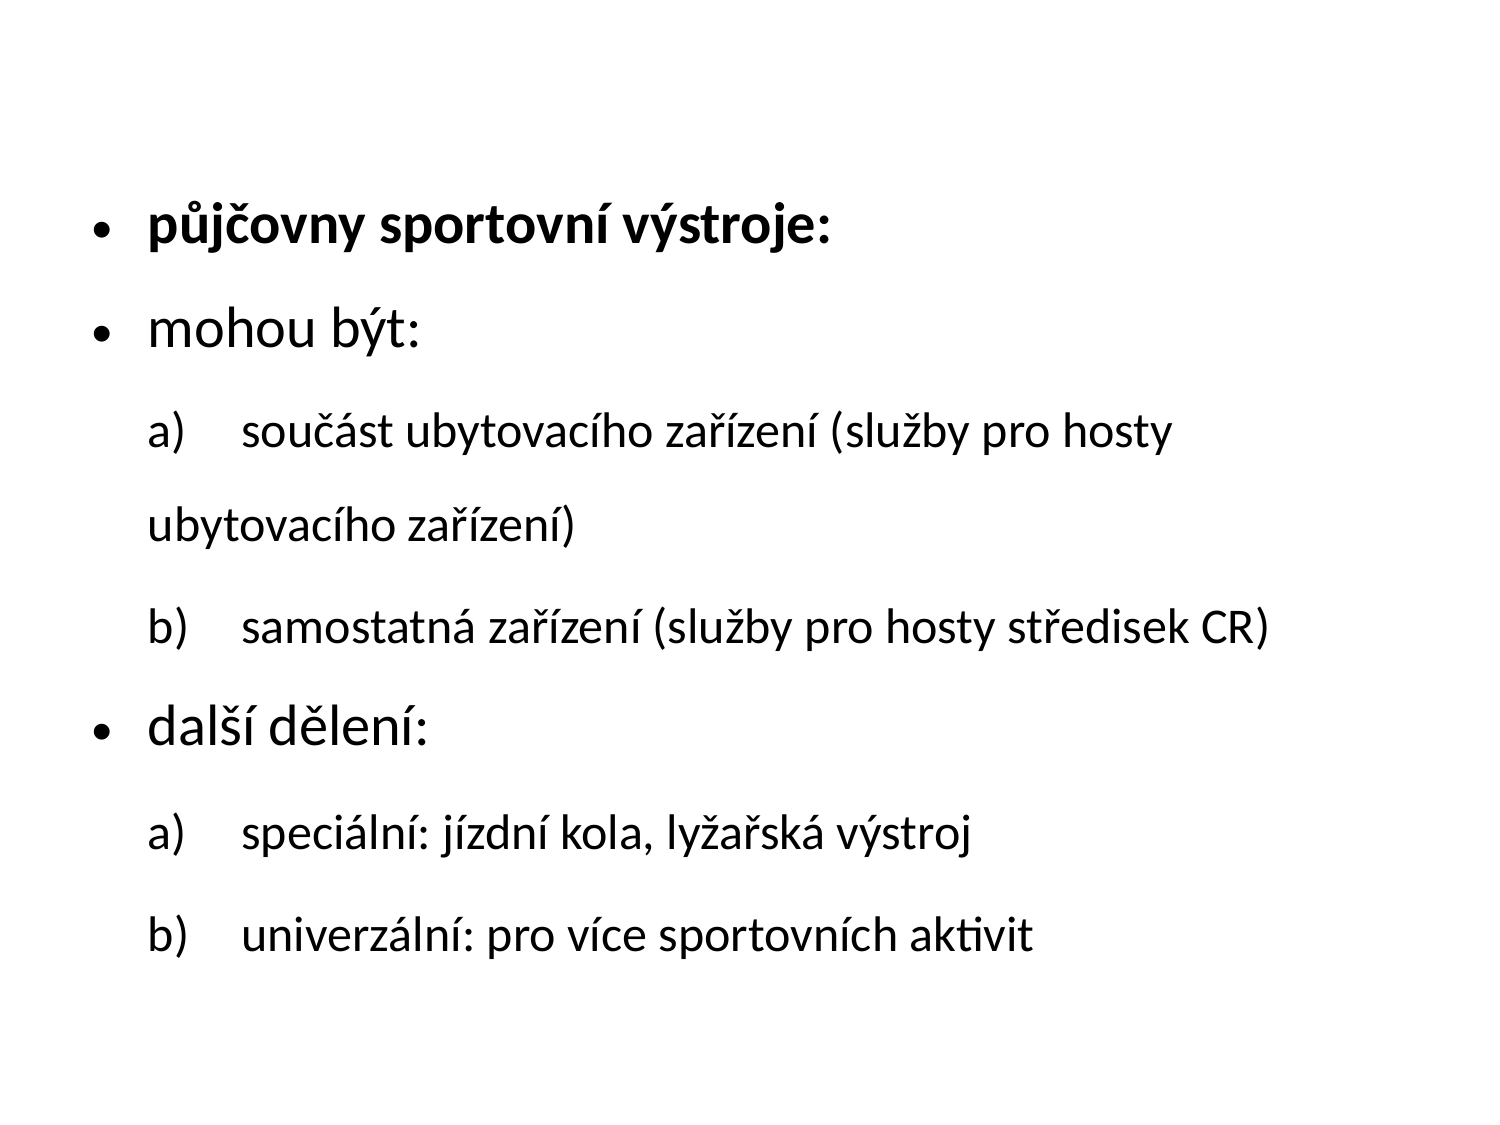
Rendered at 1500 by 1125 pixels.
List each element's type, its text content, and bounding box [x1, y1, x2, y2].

list půjčovny sportovní výstroje: mohou být: a) součást ubytovacího zařízení (služby pro hosty ubytovacího zařízení) b) samostatná zařízení (služby pro hosty středisek CR) další dělení: a) speciální: jízdní kola, lyžařská výstroj b) univerzální: pro více sportovních aktivit [76, 160, 1427, 1010]
